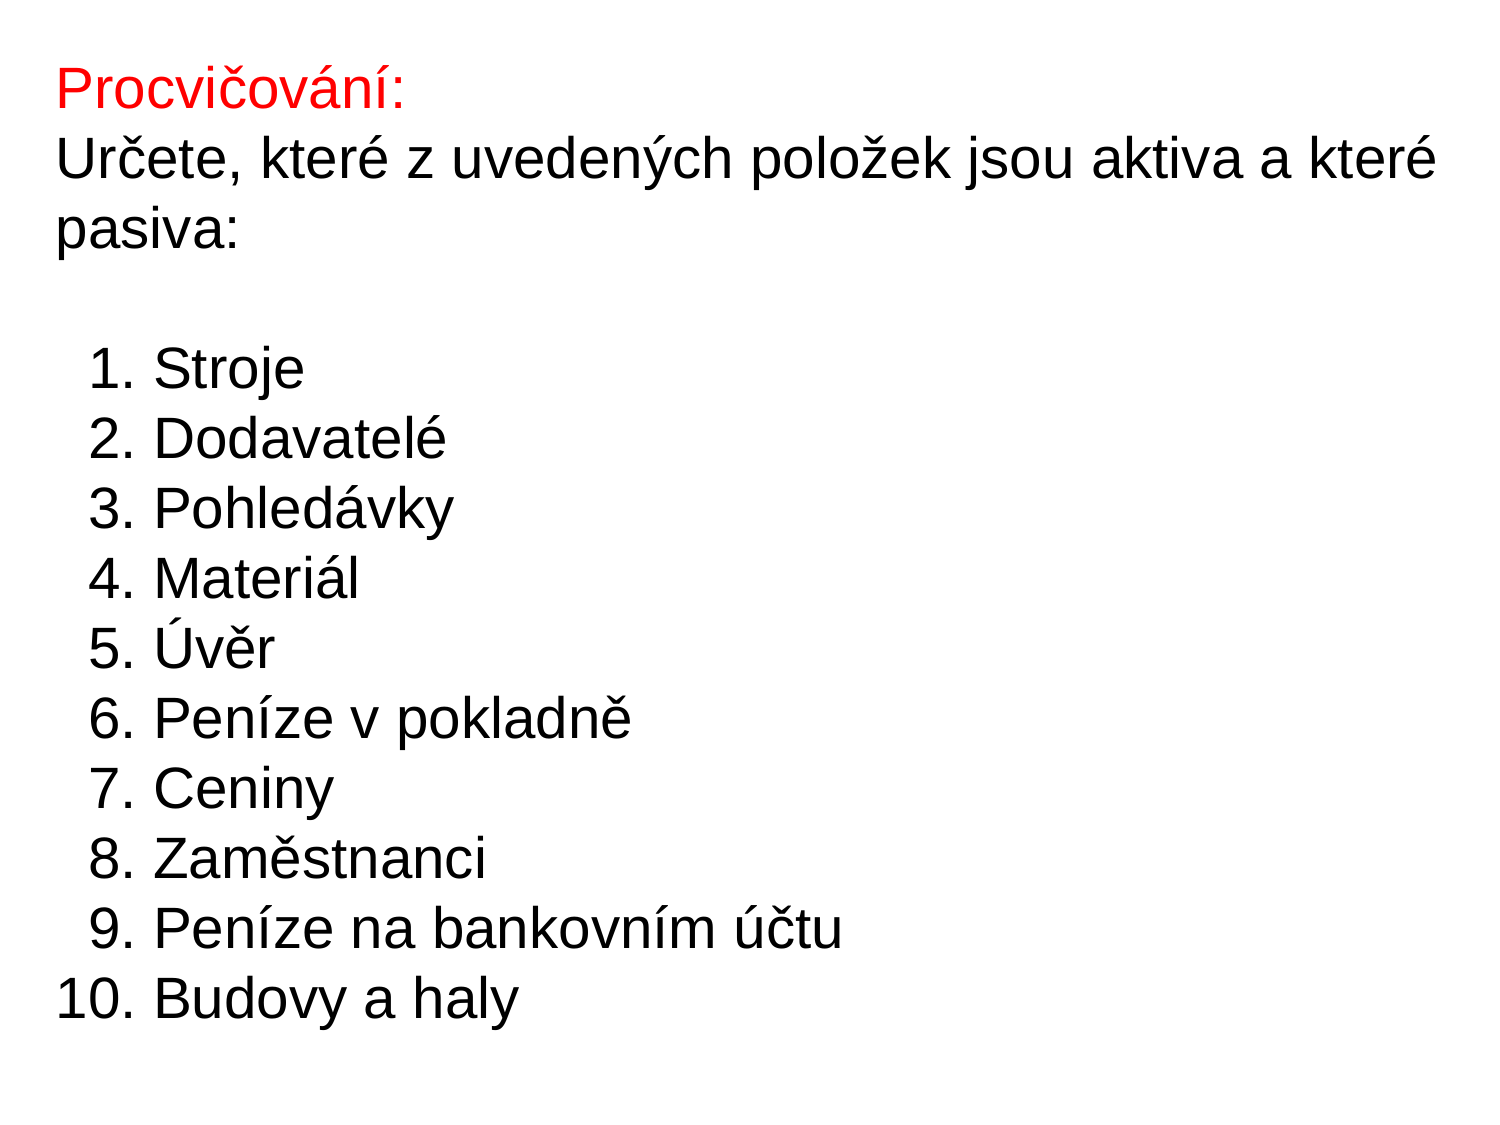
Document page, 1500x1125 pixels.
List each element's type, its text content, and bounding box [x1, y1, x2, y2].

text_box Procvičování: Určete, které z uvedených položek jsou aktiva a které pasiva: 1. Stroje 2. Dodavatelé 3. Pohledávky 4. Materiál 5. Úvěr 6. Peníze v pokladně 7. Ceniny 8. Zaměstnanci 9. Peníze na bankovním účtu 10. Budovy a haly [41, 42, 1471, 1108]
